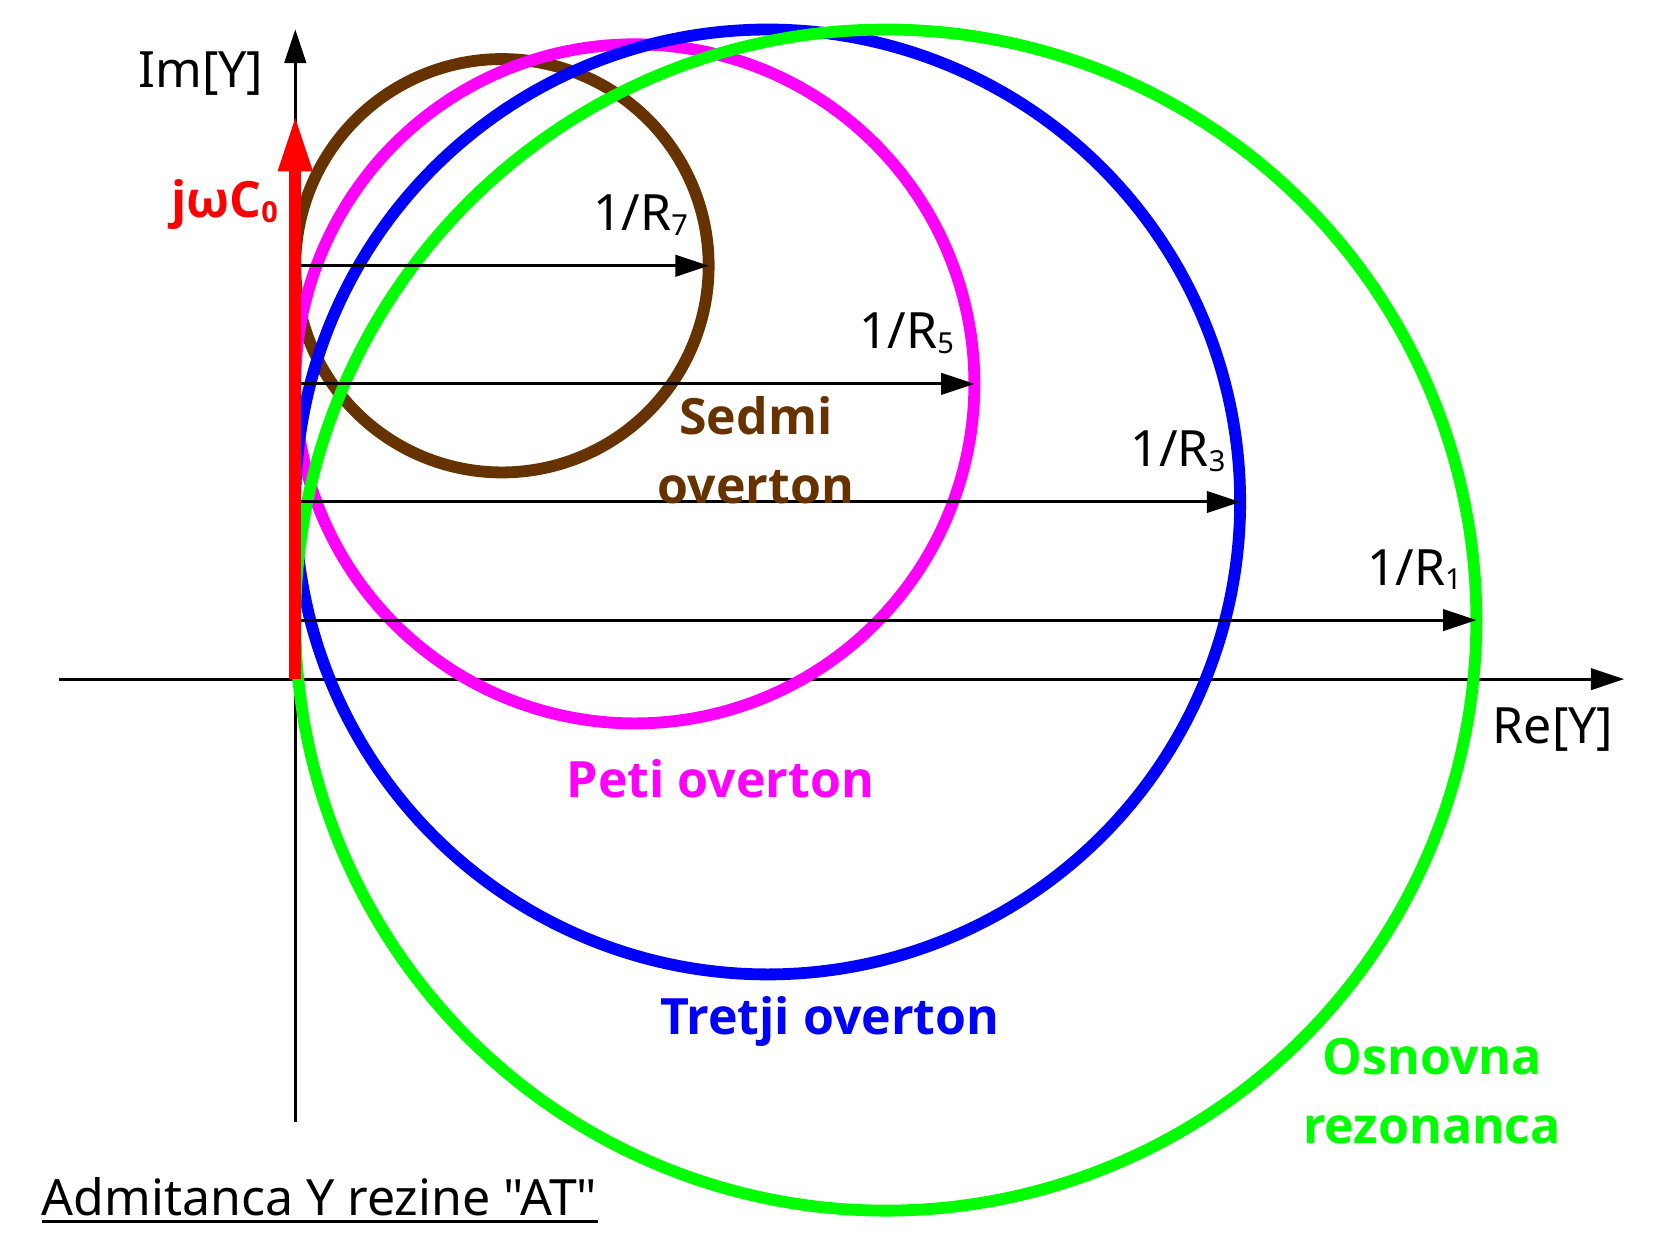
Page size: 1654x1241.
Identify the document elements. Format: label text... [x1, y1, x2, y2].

text_box Admitanca Y rezine "AT" [650, 1154, 1121, 1204]
text_box 1/R3 [1113, 404, 1244, 500]
text_box jωC0 [301, 172, 313, 250]
text_box Admitanca Y rezine "AT" [27, 1154, 1137, 1231]
text_box Im[Y] [112, 25, 290, 107]
text_box 1/R1 [1349, 522, 1480, 618]
text_box jωC0 [135, 155, 289, 250]
text_box Peti overton [528, 735, 913, 817]
text_box 1/R7 [575, 168, 706, 264]
text_box Sedmi overton [637, 372, 875, 511]
text_box Osnovna rezonanca [1284, 1012, 1580, 1151]
text_box 1/R5 [841, 286, 972, 382]
text_box Tretji overton [637, 971, 1022, 1053]
text_box Re[Y] [1466, 680, 1642, 762]
